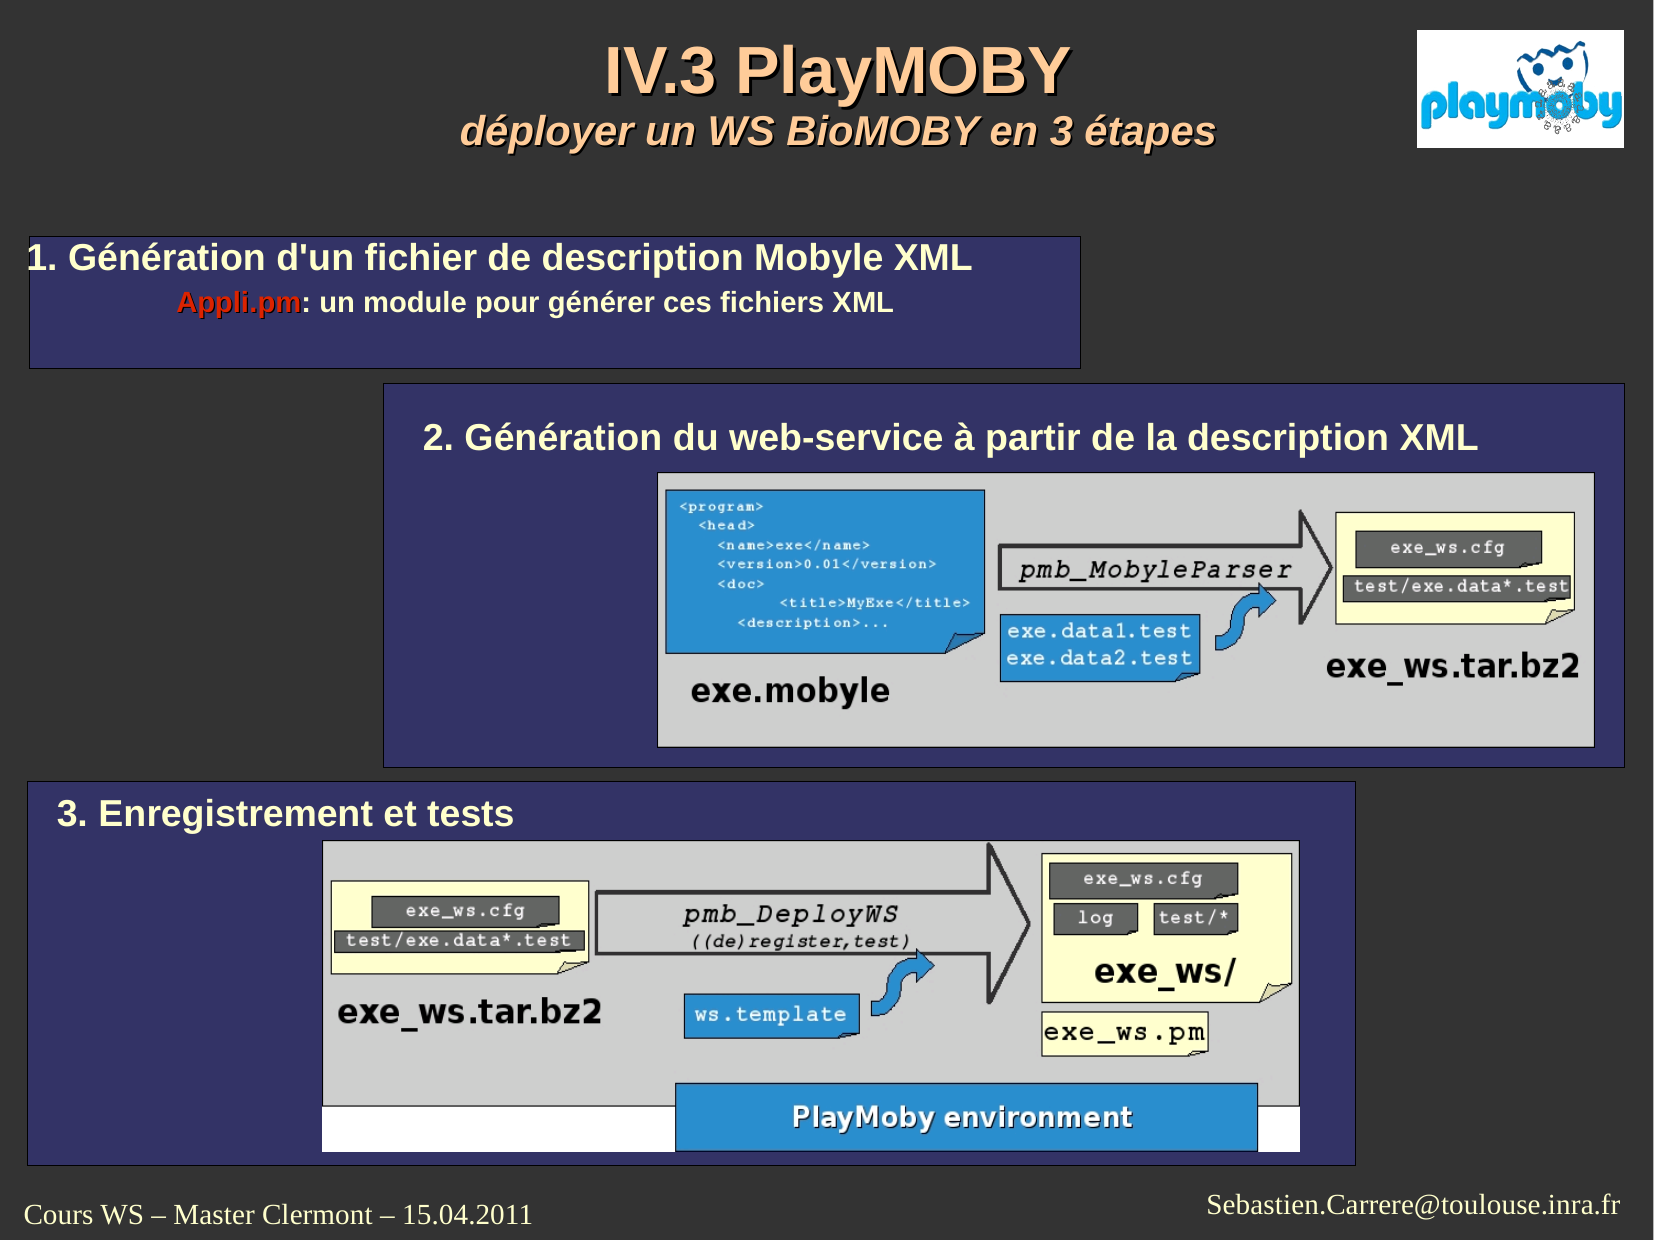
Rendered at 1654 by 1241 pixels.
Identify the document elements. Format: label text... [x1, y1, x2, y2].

text_box [27, 781, 1356, 1166]
text_box 1. Génération d'un fichier de description Mobyle XML Appli.pm: un module pour générer ces fichiers XML [29, 236, 1081, 369]
text_box 3. Enregistrement et tests [56, 788, 530, 841]
text_box 2. Génération du web-service à partir de la description XML [422, 413, 1566, 466]
title IV.3 PlayMOBY déployer un WS BioMOBY en 3 étapes [82, 30, 1595, 158]
picture [657, 472, 1595, 748]
picture [1417, 29, 1625, 148]
text_box [383, 383, 1625, 768]
picture [322, 840, 1300, 1152]
